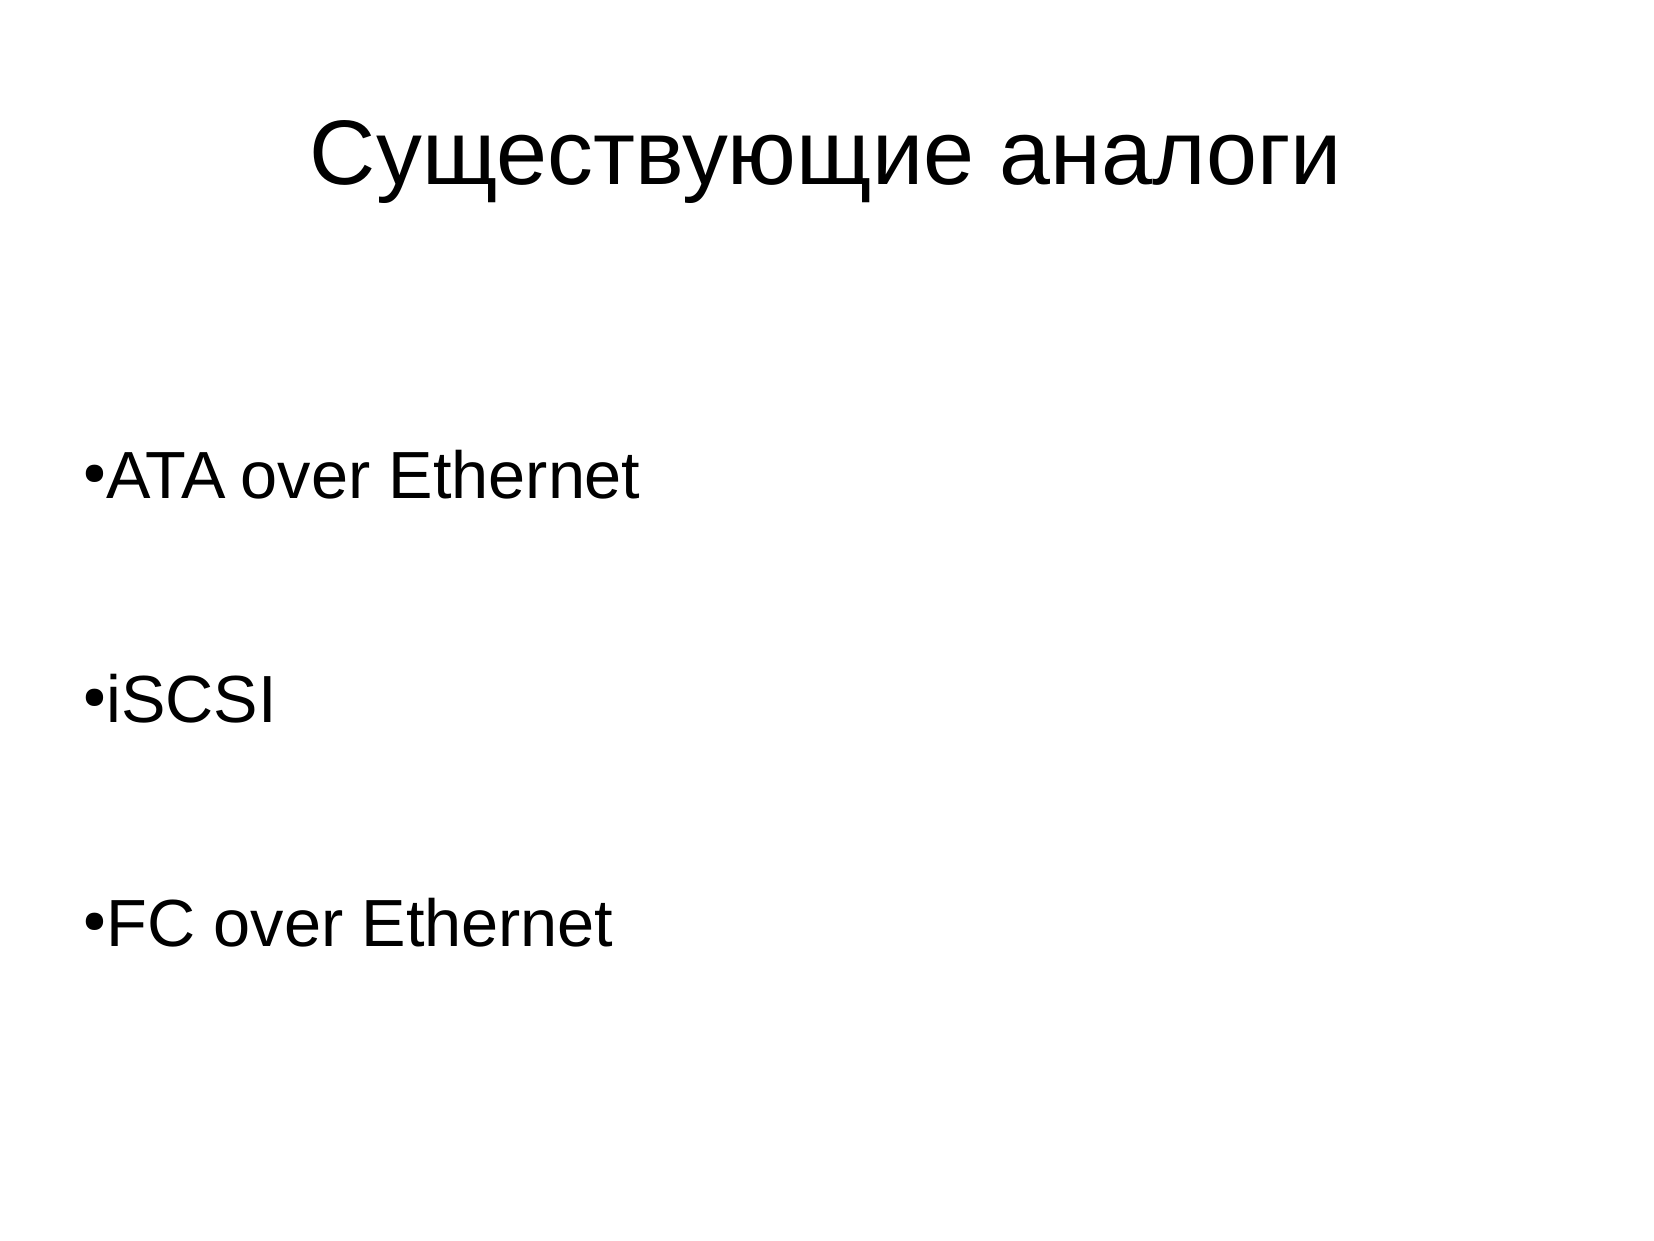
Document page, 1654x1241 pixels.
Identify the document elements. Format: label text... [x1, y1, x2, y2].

subtitle ATA over Ethernet iSCSI FC over Ethernet [82, 297, 1571, 1102]
title Существующие аналоги [82, 56, 1571, 250]
